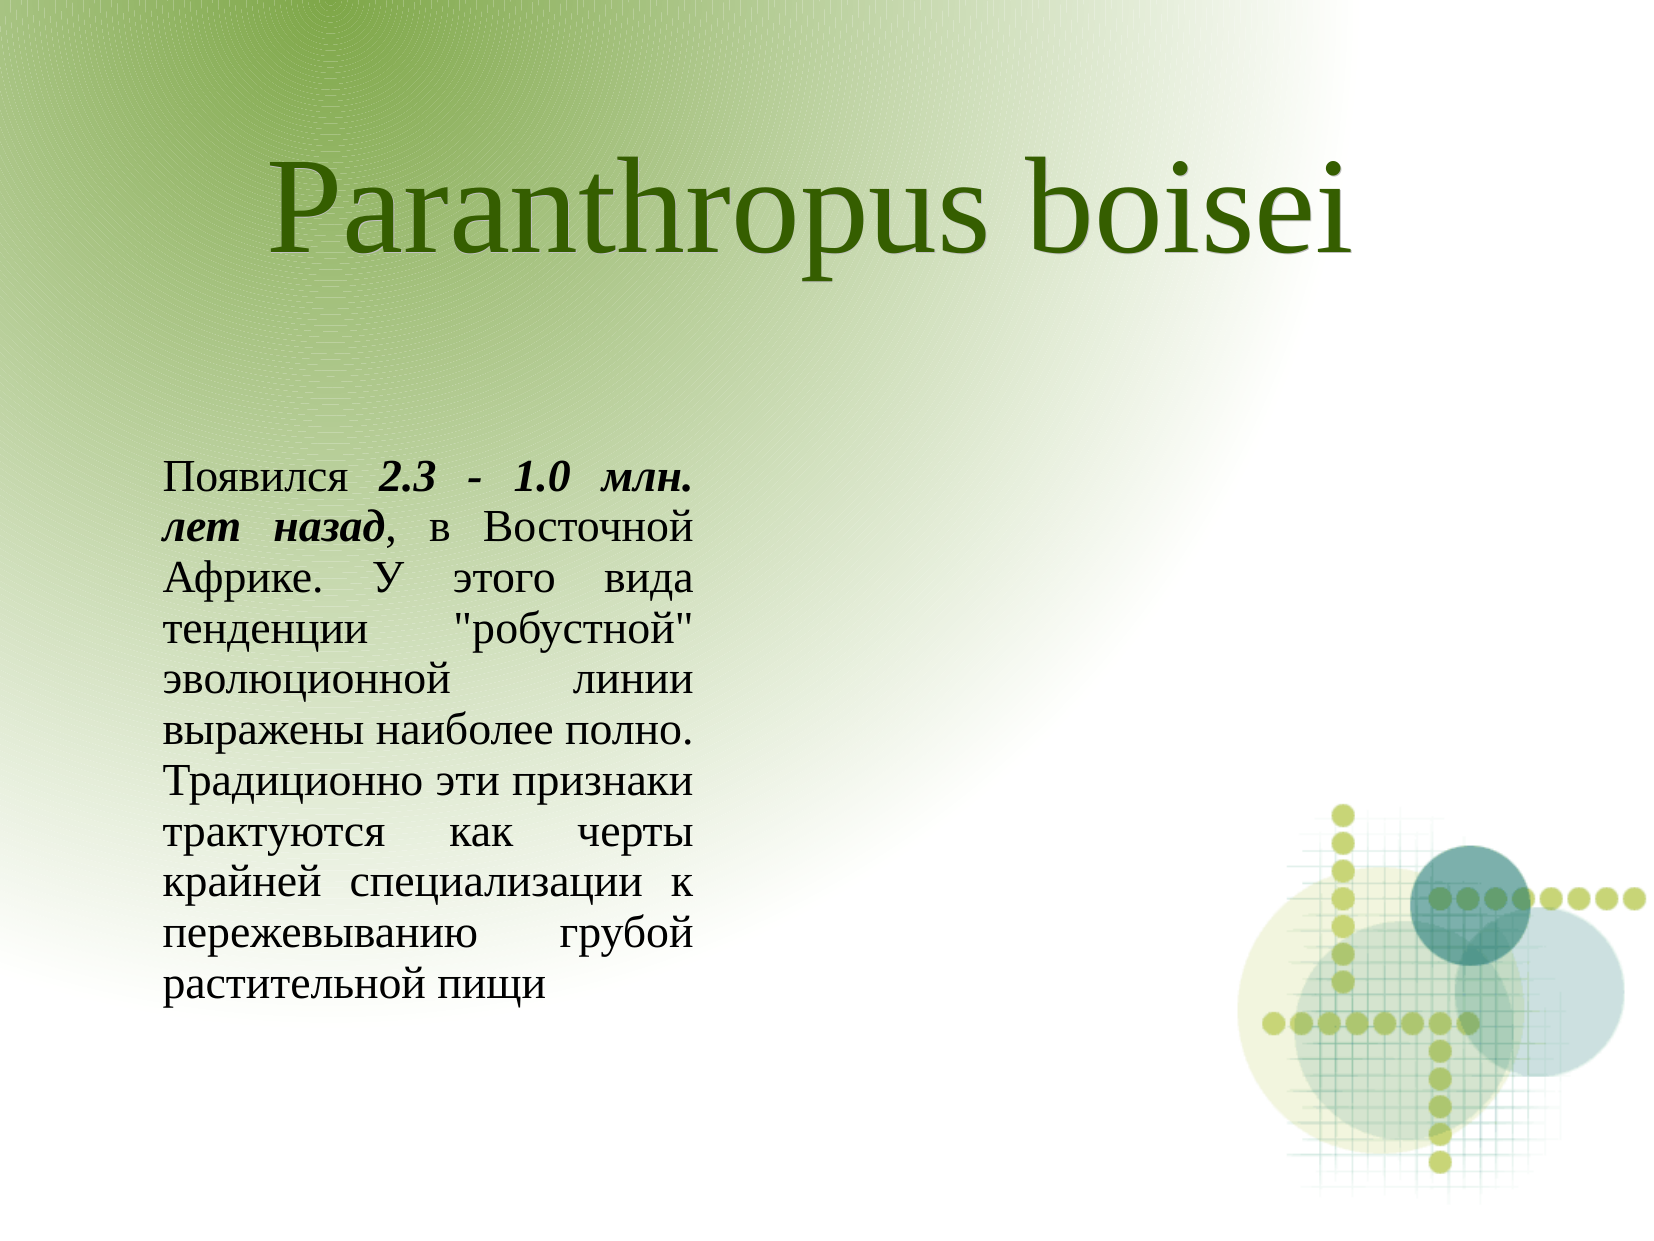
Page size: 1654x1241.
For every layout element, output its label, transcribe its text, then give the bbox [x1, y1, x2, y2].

text_box Появился 2.3 - 1.0 млн. лет назад, в Восточной Африке. У этого вида тенденции "робустной" эволюционной линии выражены наиболее полно. Традиционно эти признаки трактуются как черты крайней специализации к пережевыванию грубой растительной пищи [147, 442, 709, 1101]
title Paranthropus boisei [121, 110, 1534, 303]
picture [738, 324, 1654, 1211]
